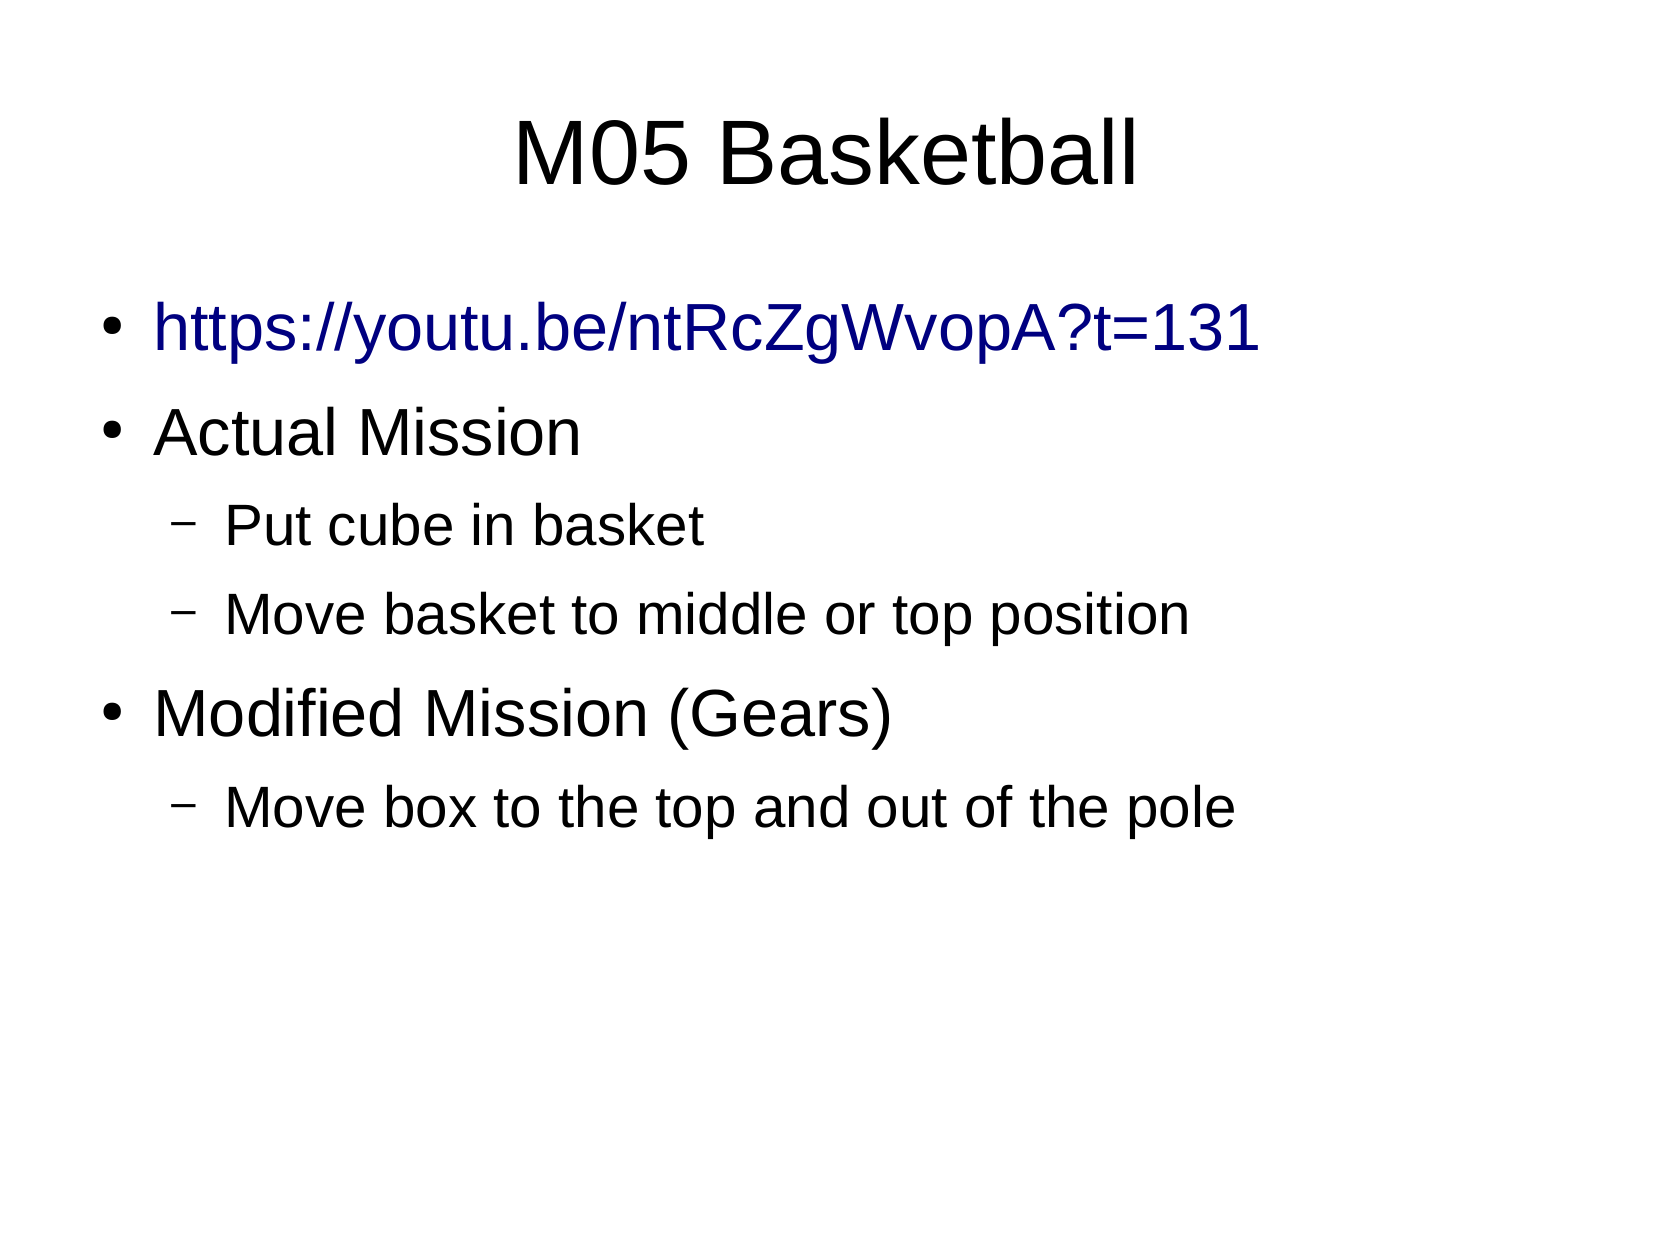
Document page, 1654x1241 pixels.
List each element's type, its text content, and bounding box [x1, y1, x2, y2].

title M05 Basketball [82, 49, 1571, 257]
list https://youtu.be/ntRcZgWvopA?t=131 Actual Mission Put cube in basket Move basket to middle or top position Modified Mission (Gears) Move box to the top and out of the pole [82, 290, 1571, 1010]
